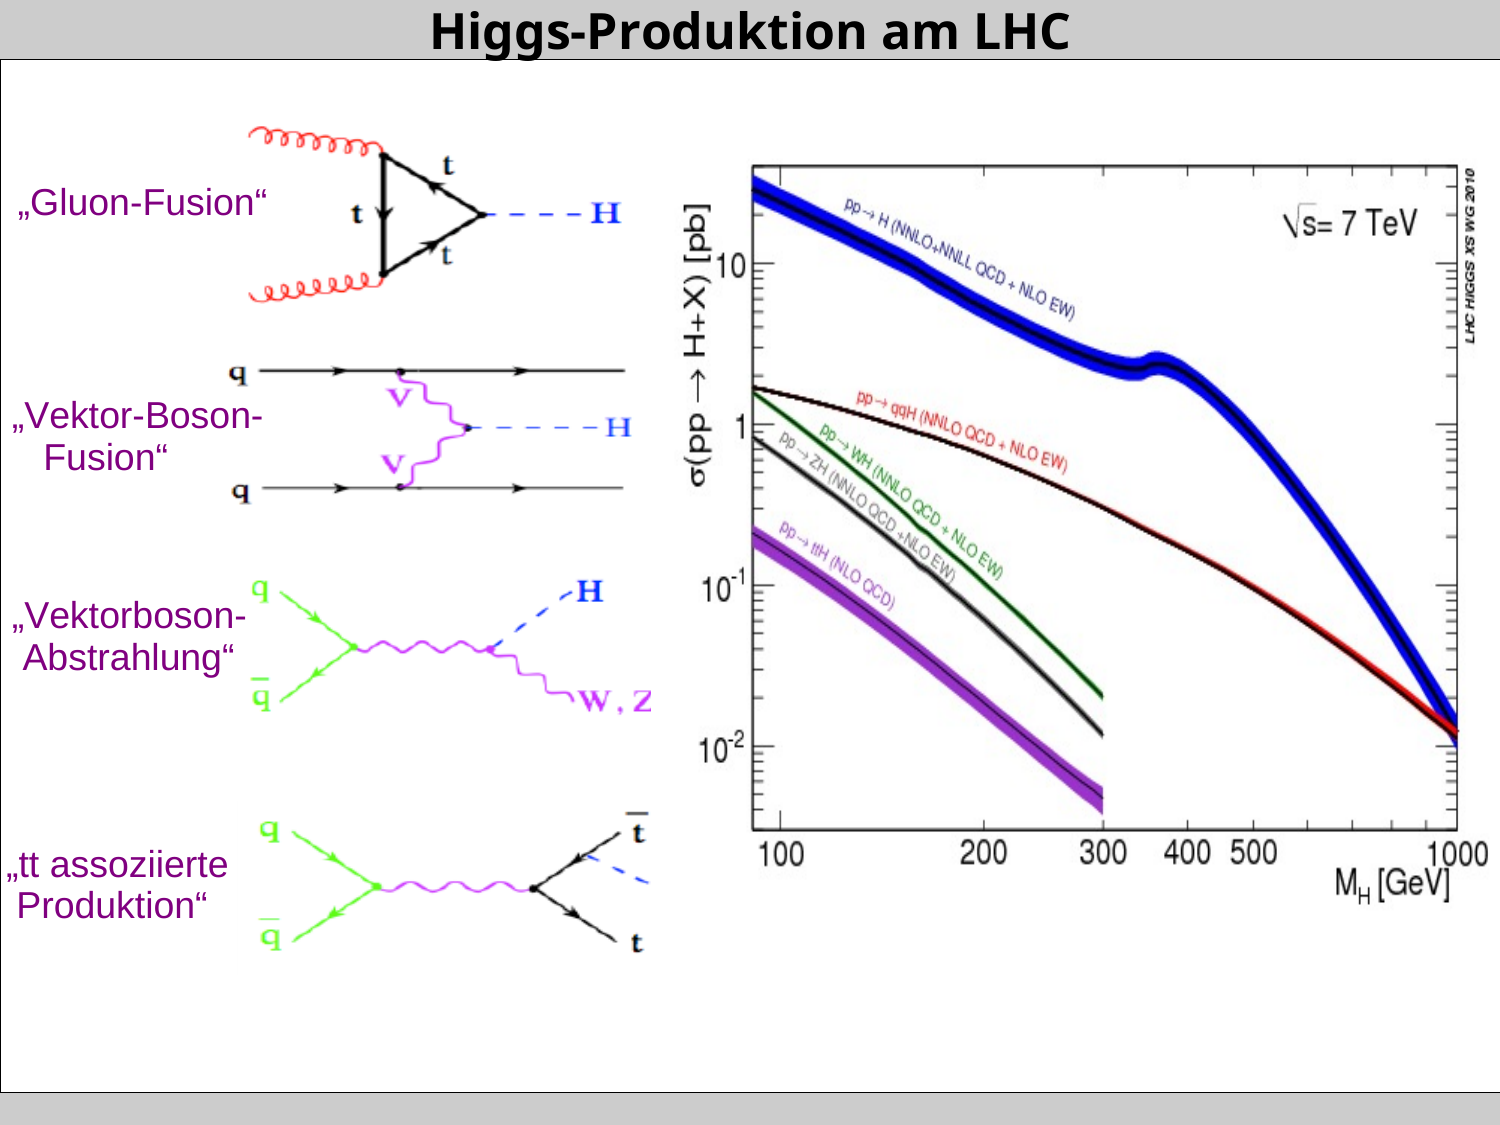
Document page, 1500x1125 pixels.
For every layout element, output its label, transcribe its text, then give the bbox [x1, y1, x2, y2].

picture [221, 117, 634, 312]
text_box „tt assoziierte Produktion“ [0, 835, 244, 935]
text_box „Vektor-Boson- Fusion“ [0, 386, 279, 486]
text_box „Vektorboson- Abstrahlung“ [0, 587, 262, 687]
text_box „Gluon-Fusion“ [2, 174, 283, 231]
picture [220, 144, 1500, 975]
title Higgs-Produktion am LHC [110, 0, 1392, 72]
